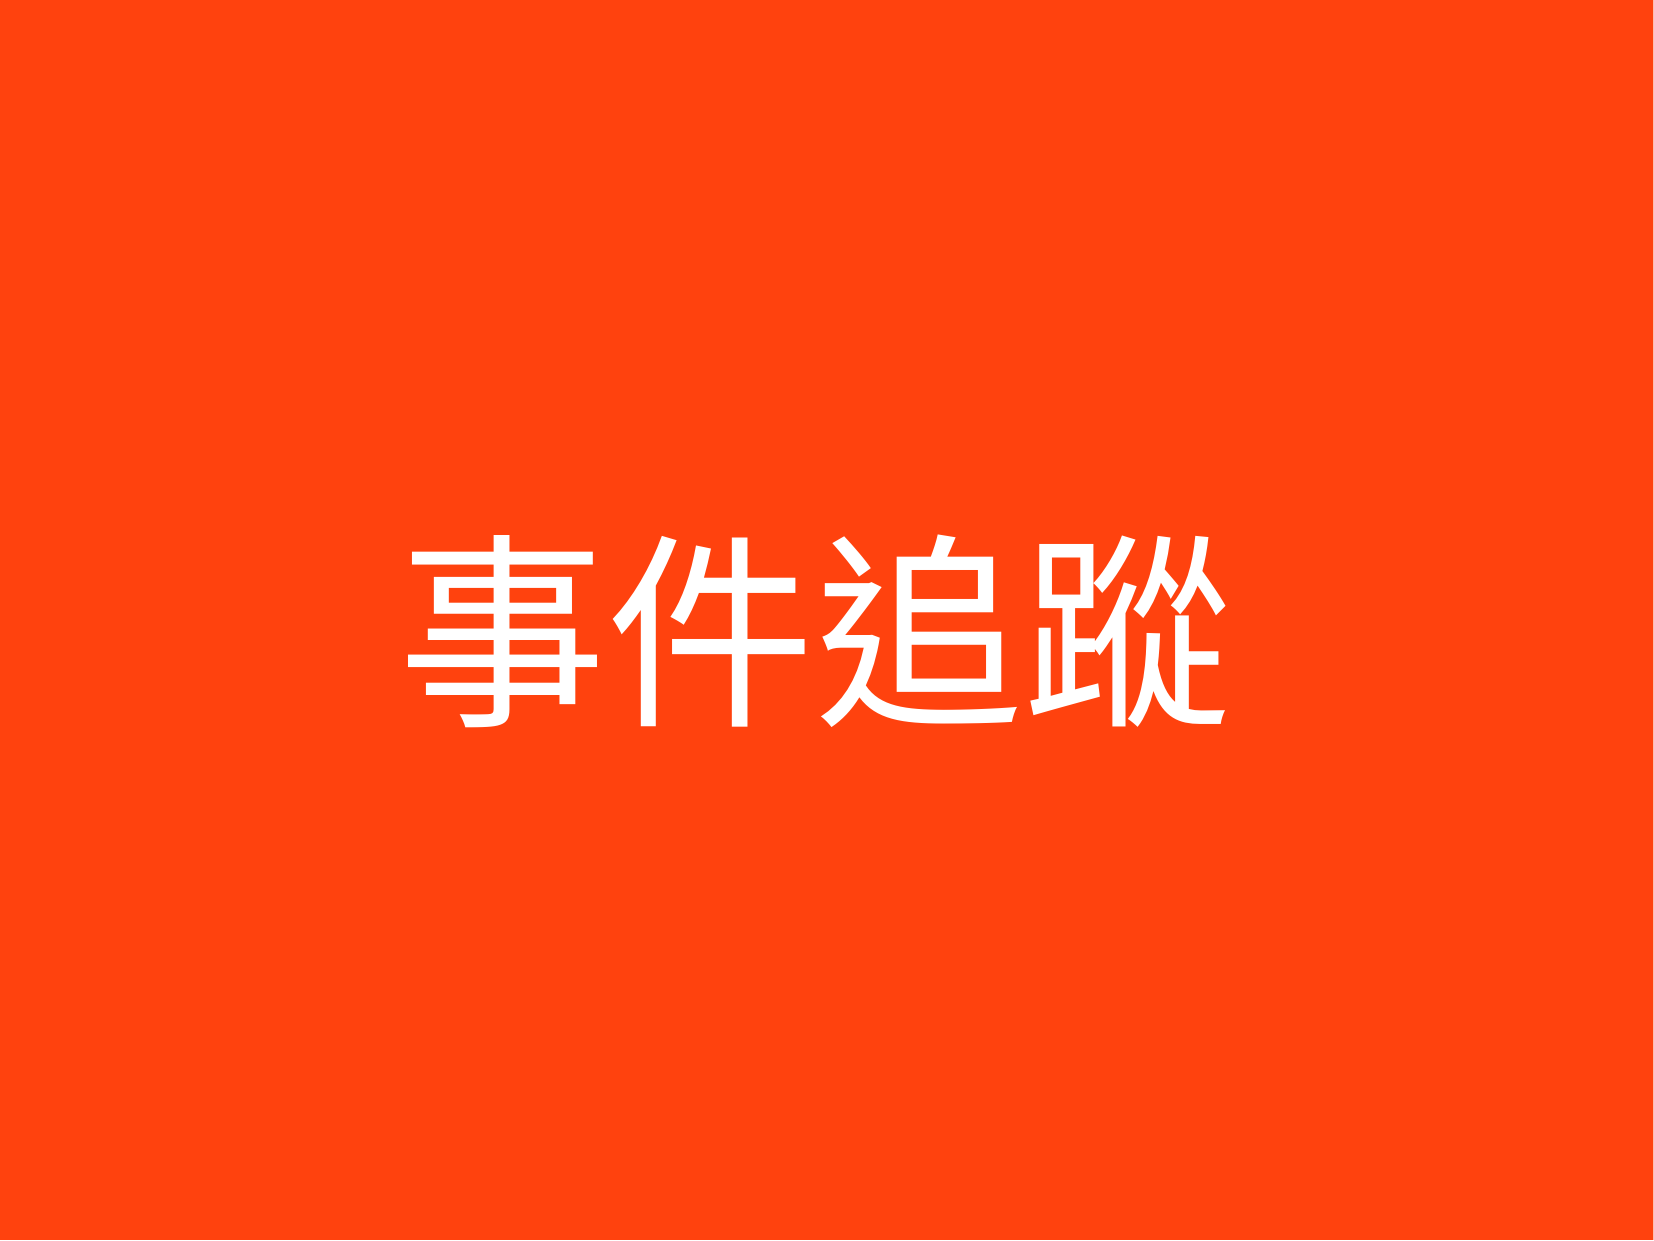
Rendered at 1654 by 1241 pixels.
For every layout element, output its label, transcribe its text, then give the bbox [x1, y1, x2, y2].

title 事件追蹤 [70, 483, 1560, 757]
